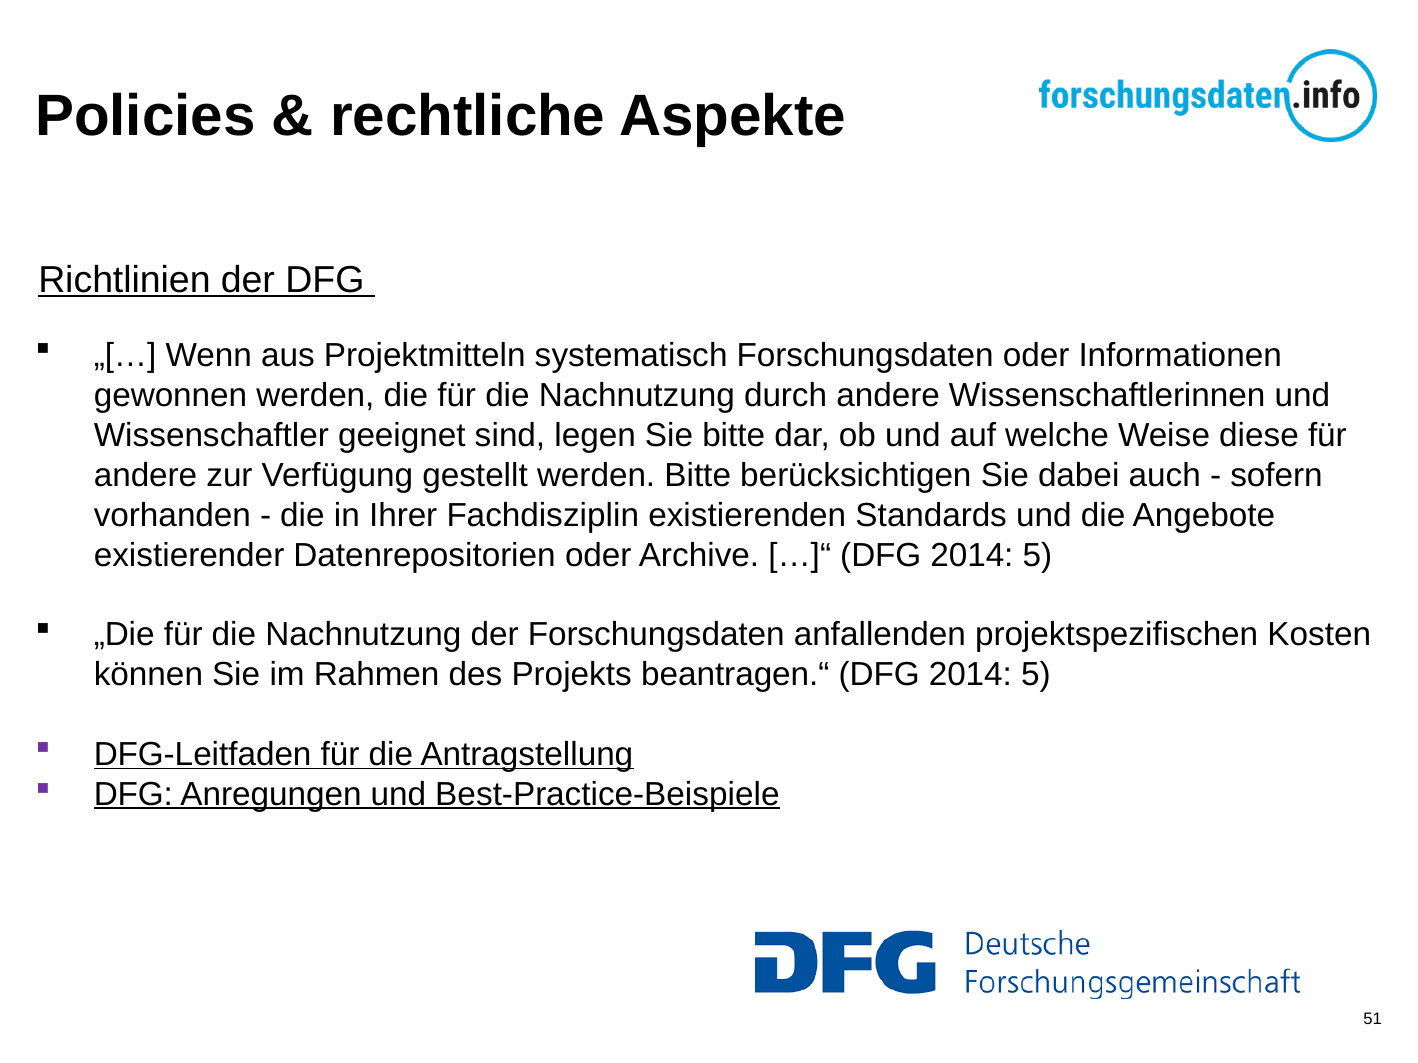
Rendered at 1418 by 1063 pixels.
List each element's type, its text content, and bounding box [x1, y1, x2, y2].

picture [1339, 49, 1377, 85]
text_box Richtlinien der DFG [23, 247, 544, 308]
list „[…] Wenn aus Projektmitteln systematisch Forschungsdaten oder Informationen gewonnen werden, die für die Nachnutzung durch andere Wissenschaftlerinnen und Wissenschaftler geeignet sind, legen Sie bitte dar, ob und auf welche Weise diese für andere zur Verfügung gestellt werden. Bitte berücksichtigen Sie dabei auch - sofern vorhanden - die in Ihrer Fachdisziplin existierenden Standards und die Angebote existierender Datenrepositorien oder Archive. […]“ (DFG 2014: 5) „Die für die Nachnutzung der Forschungsdaten anfallenden projektspezifischen Kosten können Sie im Rahmen des Projekts beantragen.“ (DFG 2014: 5) DFG-Leitfaden für die Antragstellung DFG: Anregungen und Best-Practice-Beispiele [35, 289, 1382, 934]
picture [755, 930, 1300, 999]
picture [1039, 49, 1372, 142]
picture [1058, 93, 1062, 103]
slide_number <Nummer> [1015, 1003, 1382, 1028]
picture [1342, 107, 1377, 142]
title Policies & rechtliche Aspekte [35, 76, 1052, 254]
